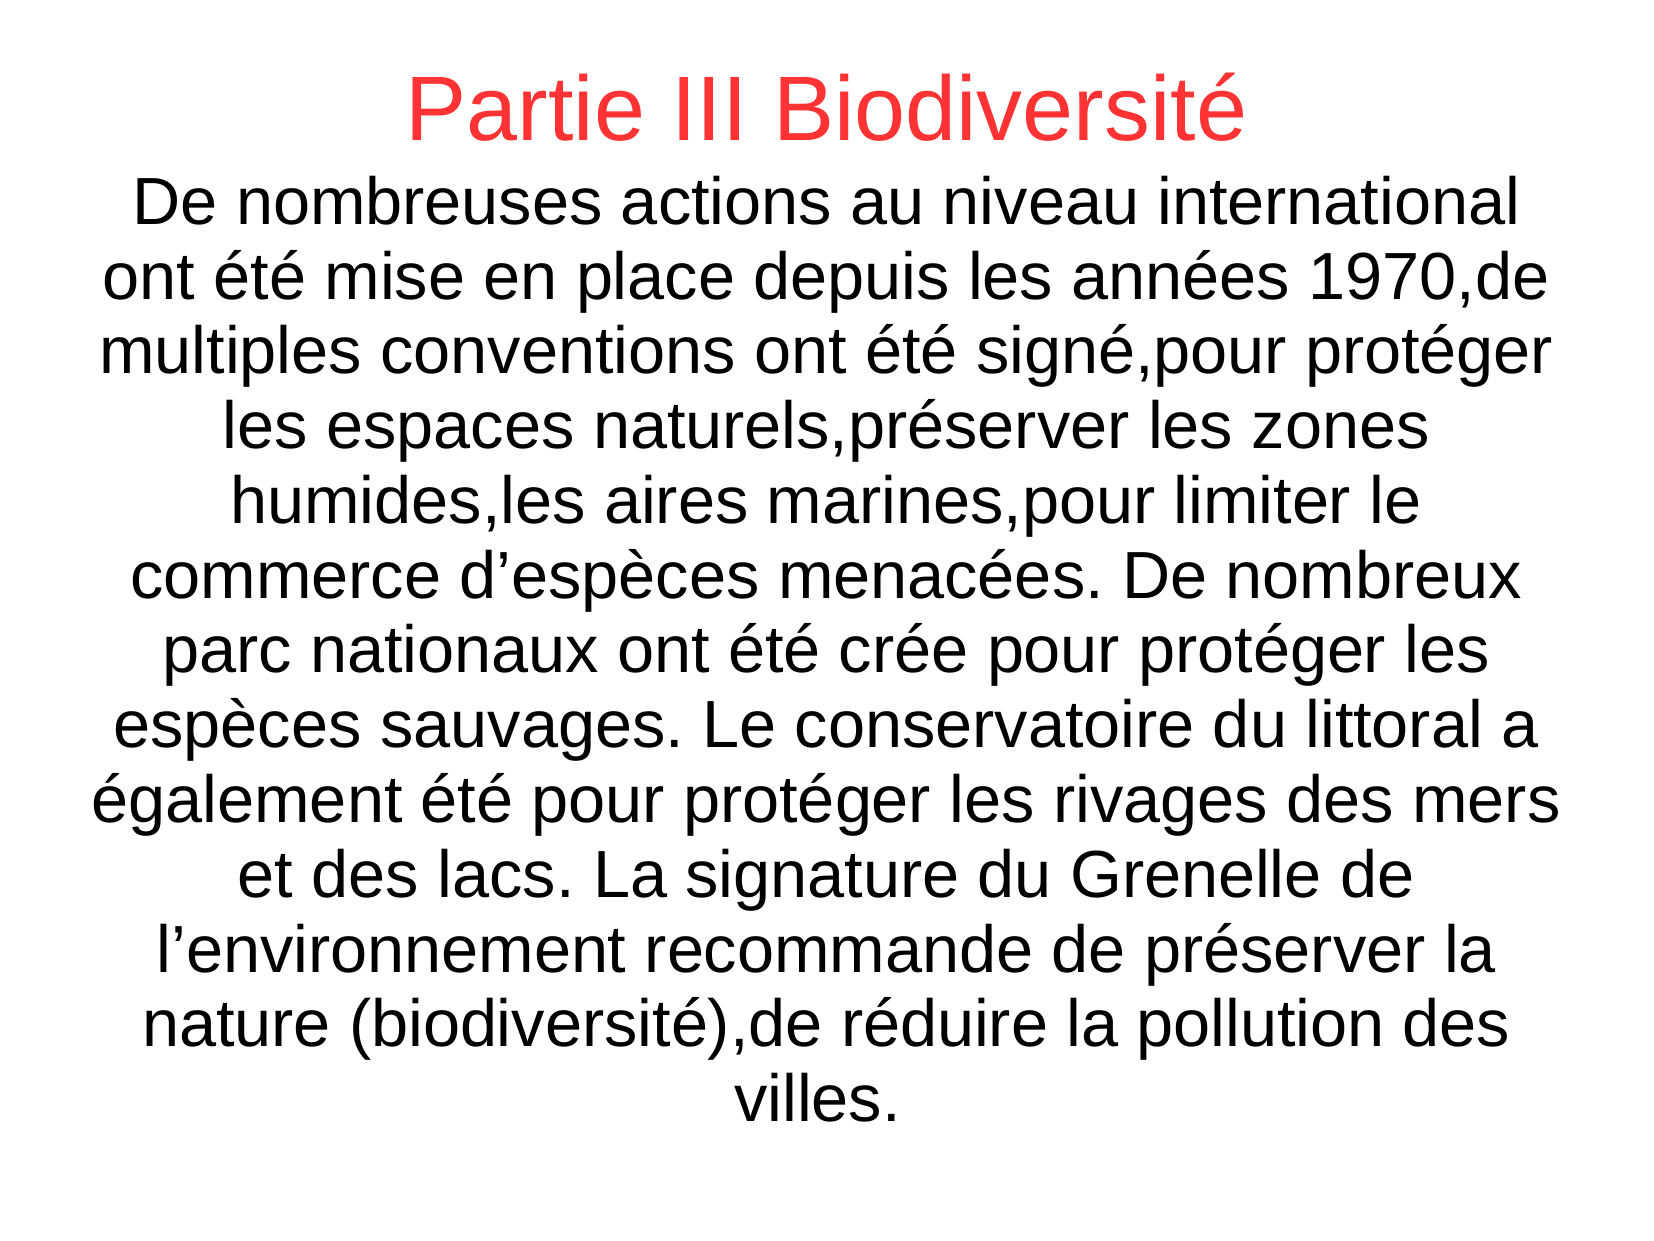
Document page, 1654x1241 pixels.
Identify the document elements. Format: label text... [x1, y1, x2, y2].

title Partie III Biodiversité [82, 5, 1571, 163]
subtitle De nombreuses actions au niveau international ont été mise en place depuis les années 1970,de multiples conventions ont été signé,pour protéger les espaces naturels,préserver les zones humides,les aires marines,pour limiter le commerce d’espèces menacées. De nombreux parc nationaux ont été crée pour protéger les espèces sauvages. Le conservatoire du littoral a également été pour protéger les rivages des mers et des lacs. La signature du Grenelle de l’environnement recommande de préserver la nature (biodiversité),de réduire la pollution des villes. [82, 163, 1571, 1136]
